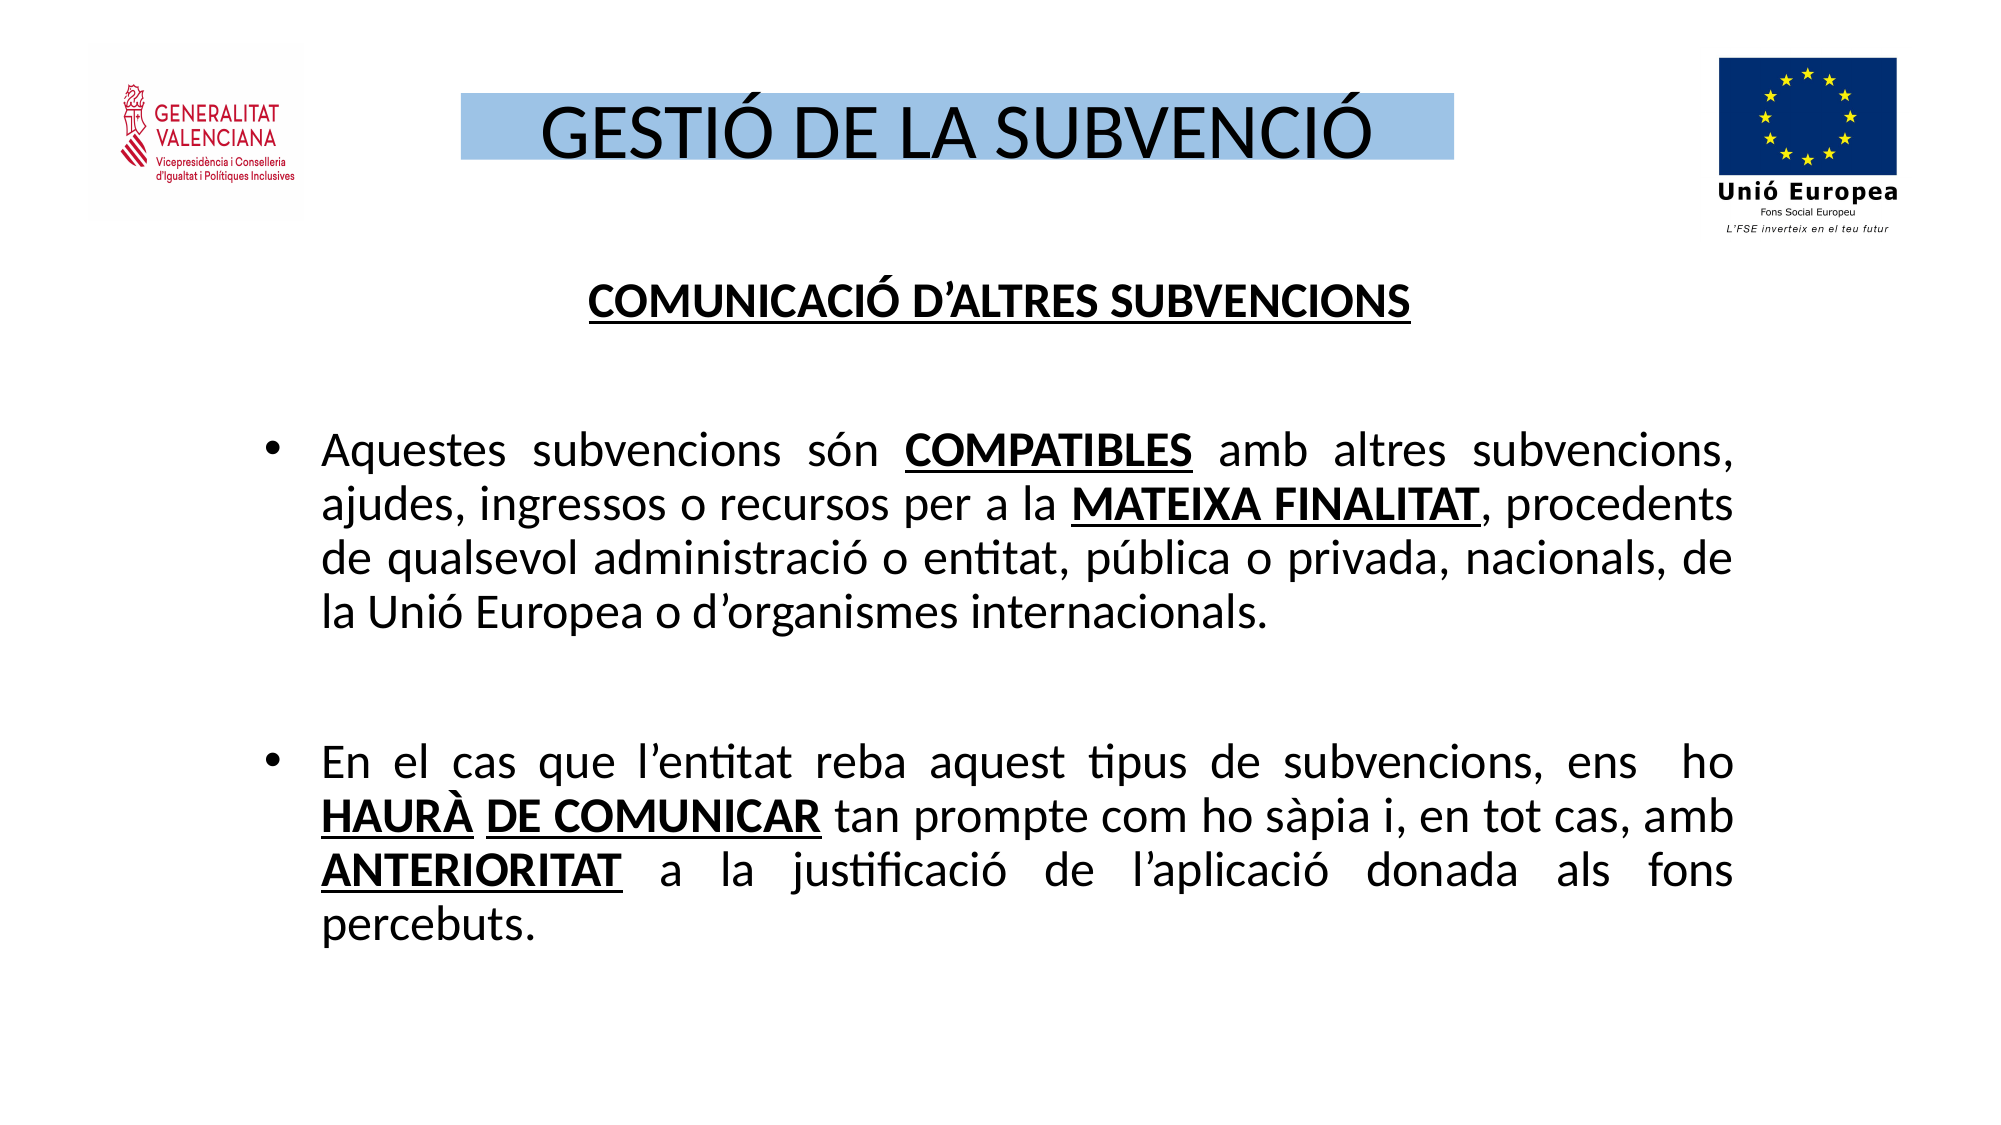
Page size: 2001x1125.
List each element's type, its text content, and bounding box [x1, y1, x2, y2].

picture [1700, 47, 1912, 242]
picture [88, 43, 304, 221]
title GESTIÓ DE LA SUBVENCIÓ [460, 93, 1455, 160]
subtitle COMUNICACIÓ D’ALTRES SUBVENCIONS Aquestes subvencions són COMPATIBLES amb altres subvencions, ajudes, ingressos o recursos per a la MATEIXA FINALITAT, procedents de qualsevol administració o entitat, pública o privada, nacionals, de la Unió Europea o d’organismes internacionals. En el cas que l’entitat reba aquest tipus de subvencions, ens ho HAURÀ DE COMUNICAR tan prompte com ho sàpia i, en tot cas, amb ANTERIORITAT a la justificació de l’aplicació donada als fons percebuts. [249, 266, 1750, 1032]
